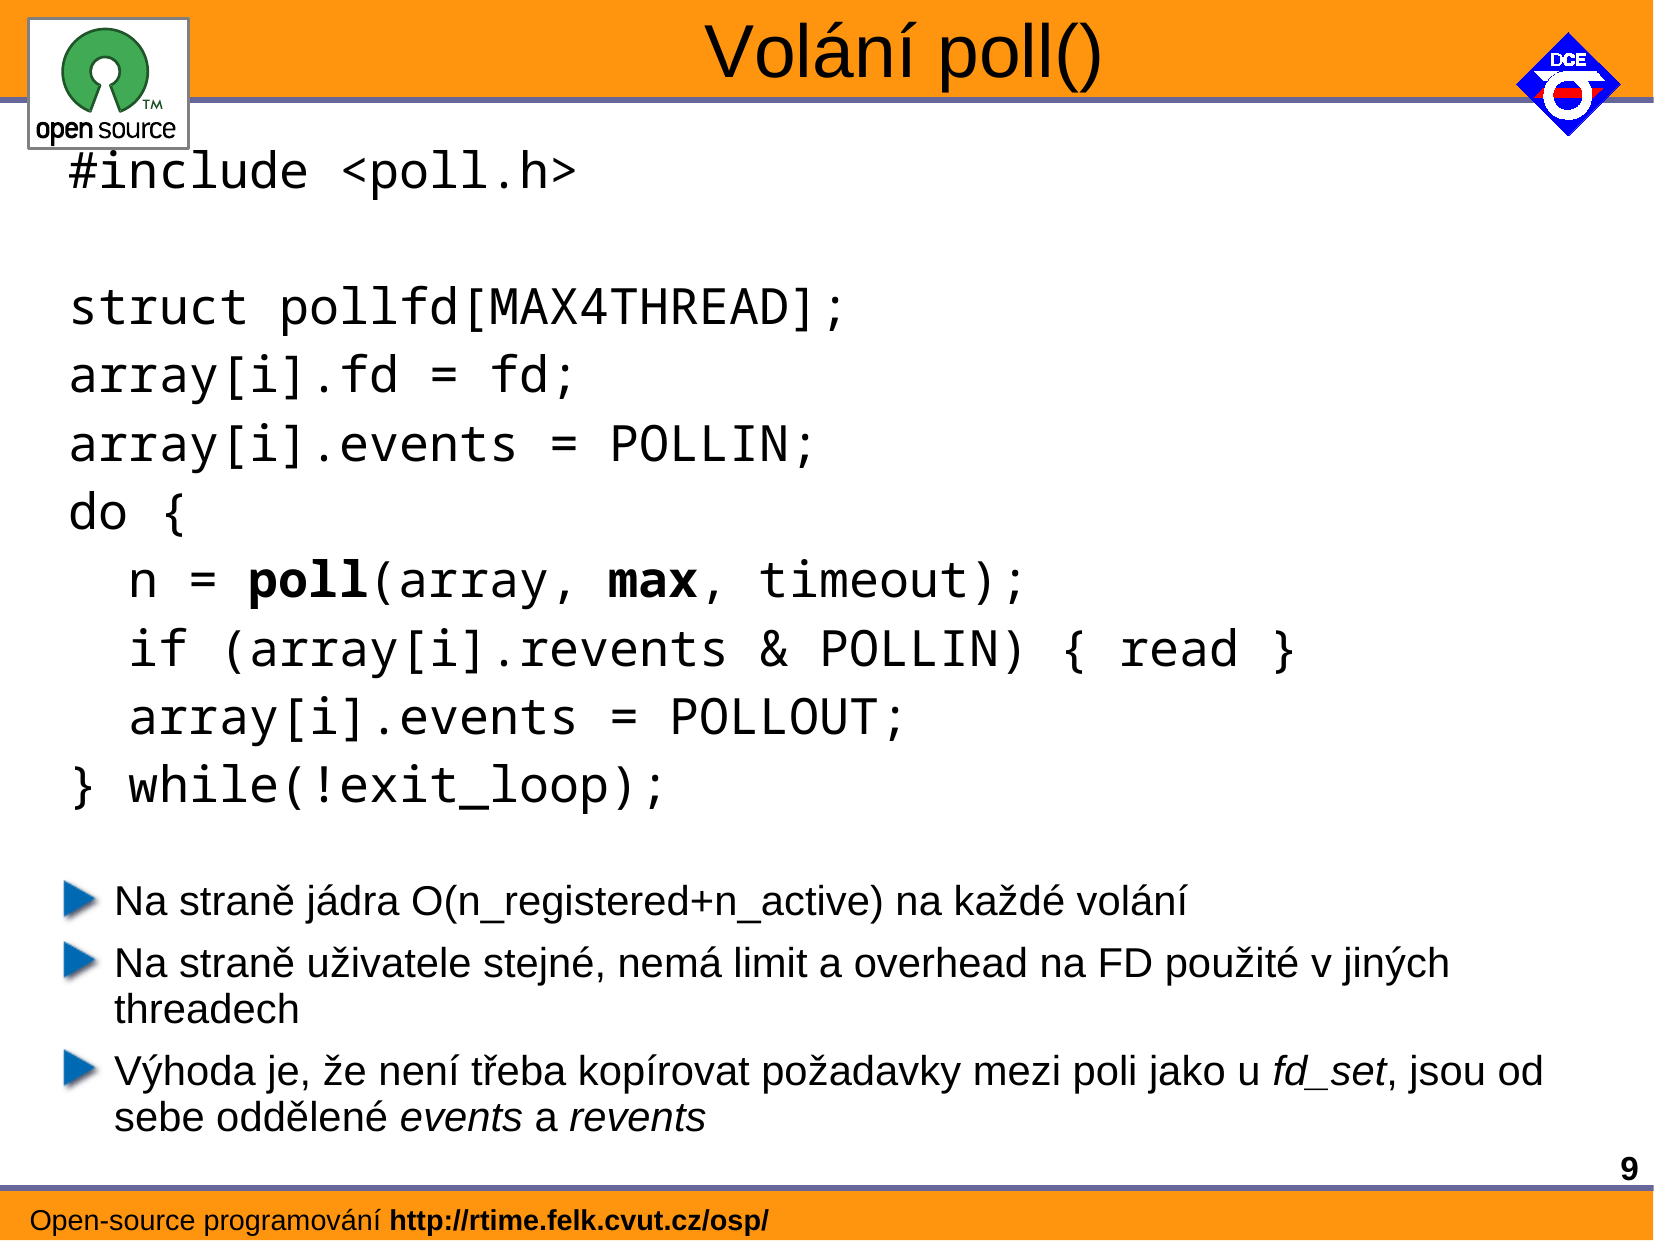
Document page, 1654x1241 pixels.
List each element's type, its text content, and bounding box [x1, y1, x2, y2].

title Volání poll() [178, 4, 1631, 98]
subtitle #include <poll.h> struct pollfd[MAX4THREAD]; array[i].fd = fd; array[i].events = POLLIN; do { n = poll(array, max, timeout); if (array[i].revents & POLLIN) { read } array[i].events = POLLOUT; } while(!exit_loop); [68, 205, 1592, 815]
list Na straně jádra O(n_registered+n_active) na každé volání Na straně uživatele stejné, nemá limit a overhead na FD použité v jiných threadech Výhoda je, že není třeba kopírovat požadavky mezi poli jako u fd_set, jsou od sebe oddělené events a revents [43, 878, 1606, 1171]
